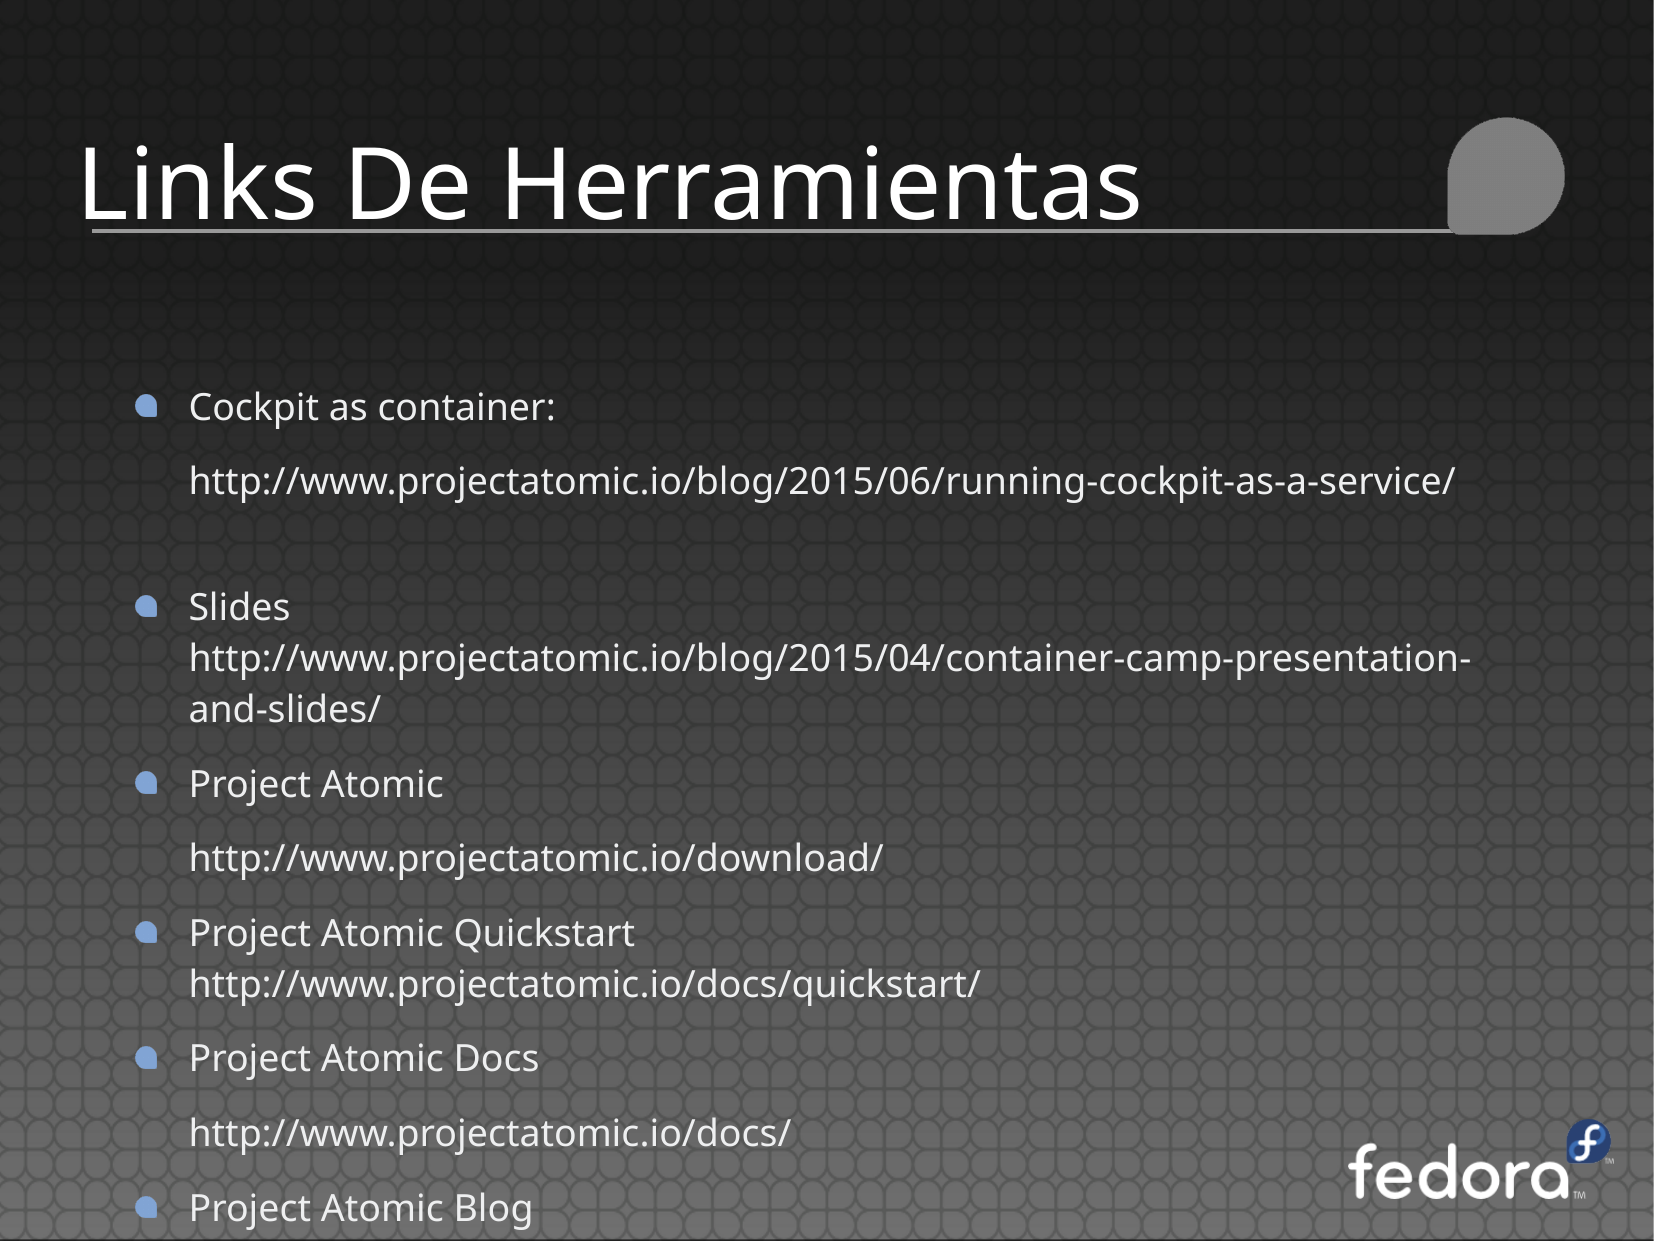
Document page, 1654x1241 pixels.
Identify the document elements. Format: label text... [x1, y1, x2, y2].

list Cockpit as container: http://www.projectatomic.io/blog/2015/06/running-cockpit-as-a-service/ Slides http://www.projectatomic.io/blog/2015/04/container-camp-presentation-and-slides/ Project Atomic http://www.projectatomic.io/download/ Project Atomic Quickstart http://www.projectatomic.io/docs/quickstart/ Project Atomic Docs http://www.projectatomic.io/docs/ Project Atomic Blog http://www.projectatomic.io/blog/ [46, 300, 1536, 1195]
picture [0, 0, 1654, 1241]
title Links De Herramientas [76, 112, 1566, 249]
